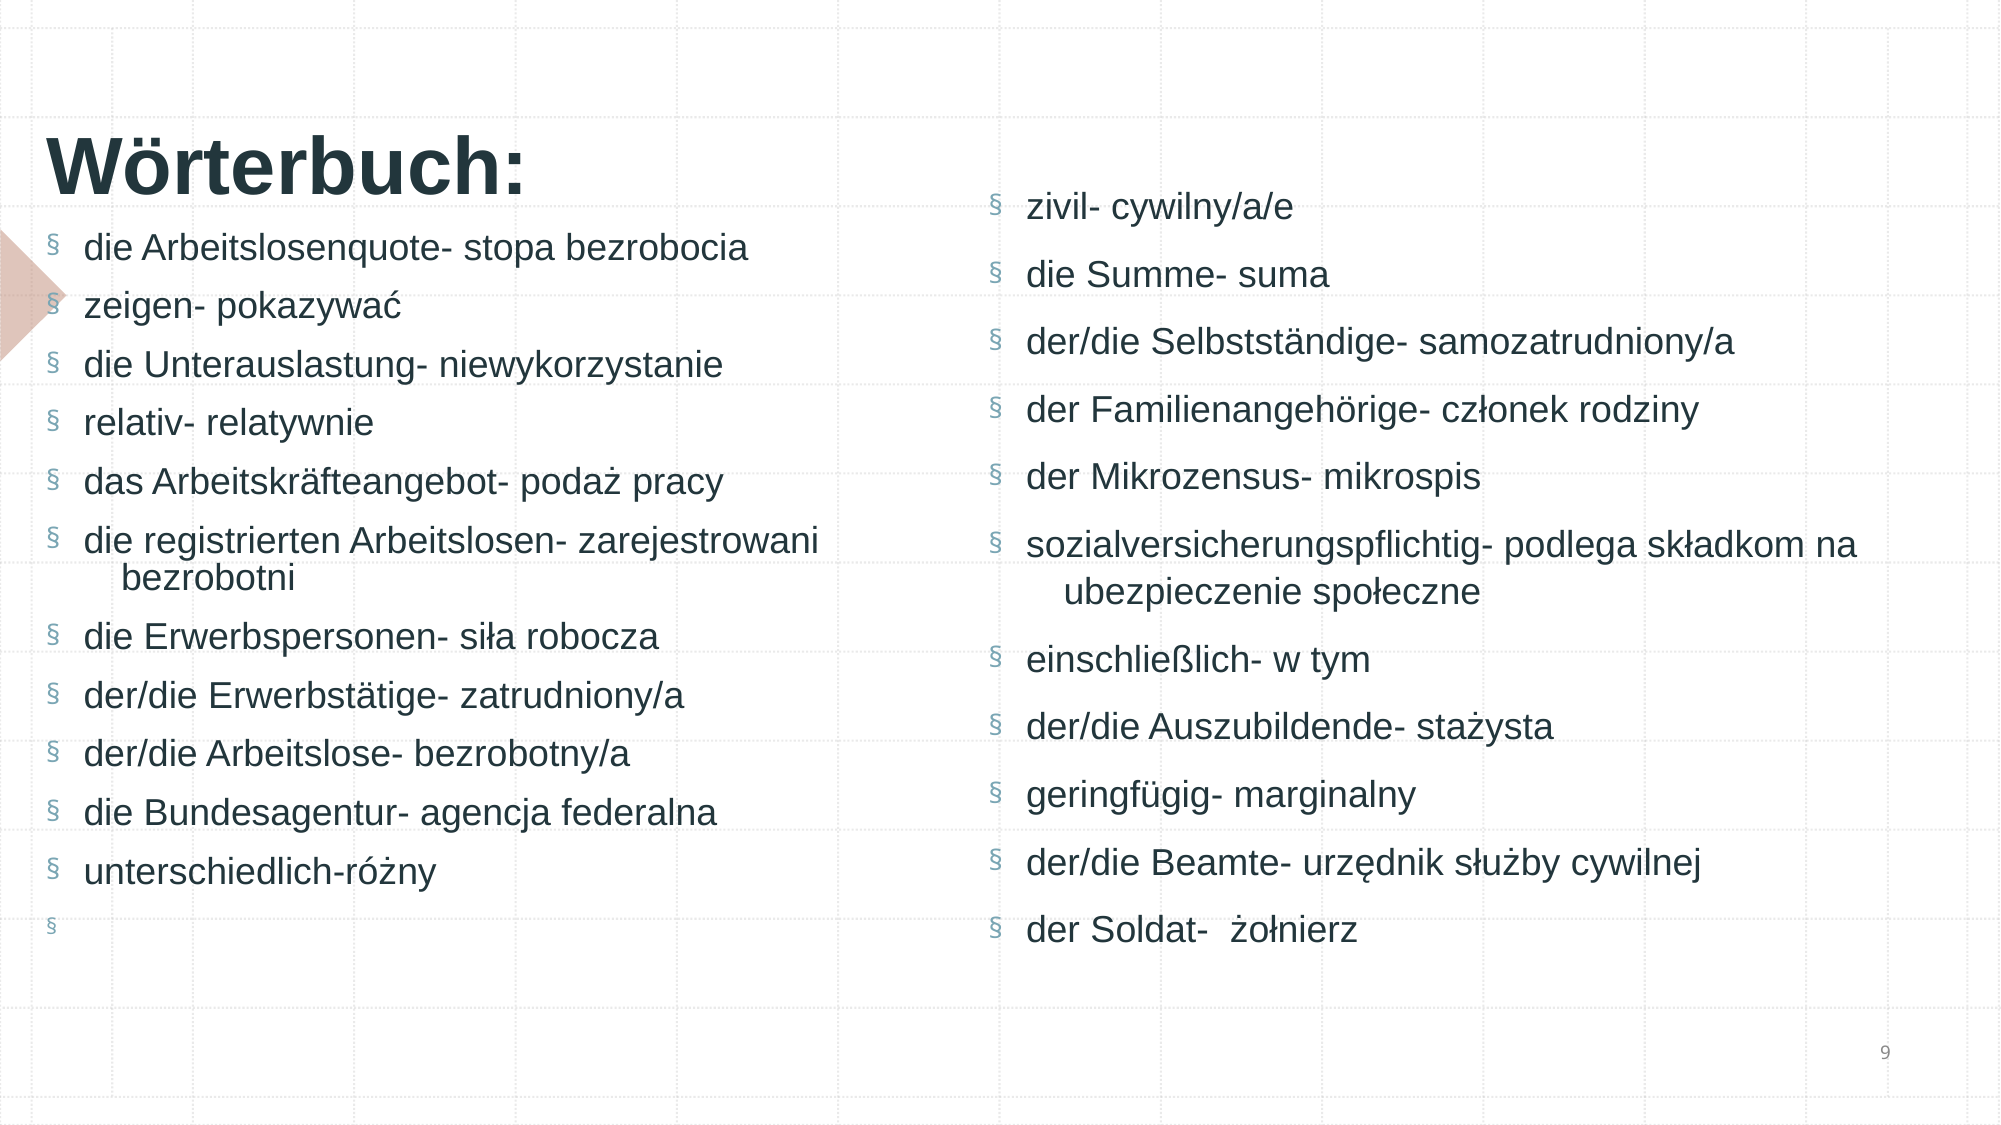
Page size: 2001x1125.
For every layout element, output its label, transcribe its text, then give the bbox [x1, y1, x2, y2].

text_box [1805, 1019, 1966, 1089]
title Wörterbuch: [31, 31, 1723, 254]
list die Arbeitslosenquote- stopa bezrobocia zeigen- pokazywać die Unterauslastung- niewykorzystanie relativ- relatywnie das Arbeitskräfteangebot- podaż pracy die registrierten Arbeitslosen- zarejestrowani bezrobotni die Erwerbspersonen- siła robocza der/die Erwerbstätige- zatrudniony/a der/die Arbeitslose- bezrobotny/a die Bundesagentur- agencja federalna unterschiedlich-różny [31, 222, 940, 1094]
list zivil- cywilny/a/e die Summe- suma der/die Selbstständige- samozatrudniony/a der Familienangehörige- członek rodziny der Mikrozensus- mikrospis sozialversicherungspflichtig- podlega składkom na ubezpieczenie społeczne einschließlich- w tym der/die Auszubildende- stażysta geringfügig- marginalny der/die Beamte- urzędnik służby cywilnej der Soldat- żołnierz [973, 172, 1969, 1045]
